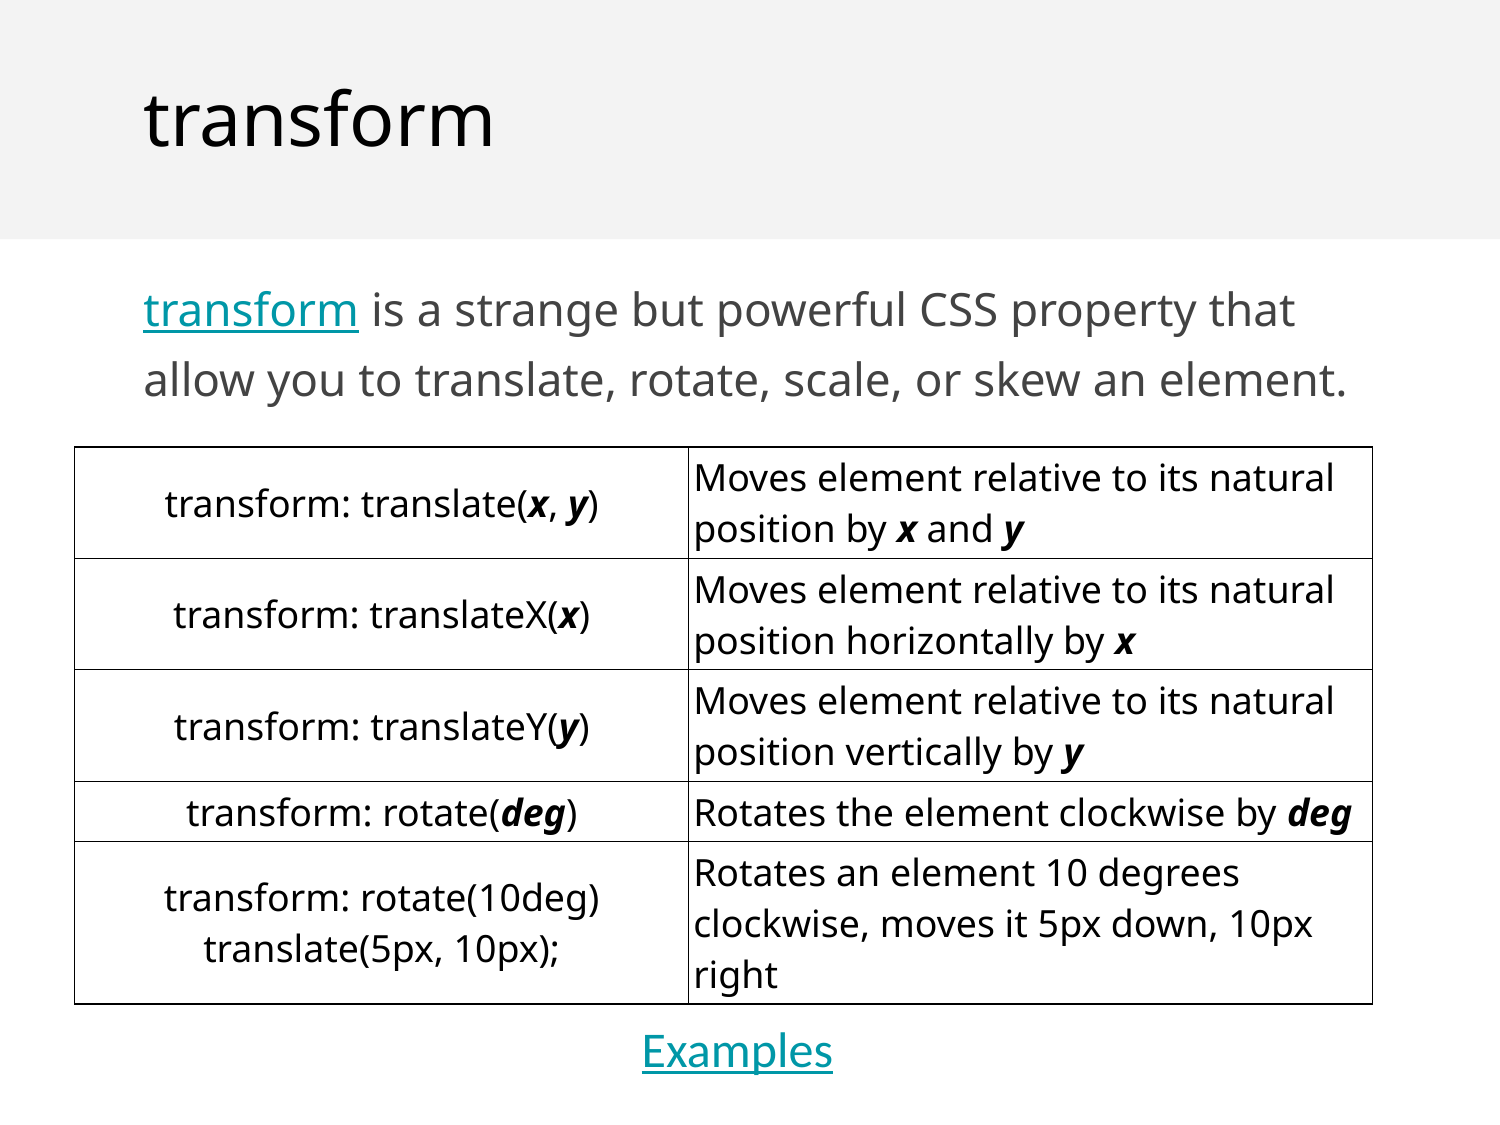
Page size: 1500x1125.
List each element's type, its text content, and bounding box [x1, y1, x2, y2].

table_header Moves element relative to its natural position by x and y [689, 448, 1372, 558]
list transform is a strange but powerful CSS property that allow you to translate, rotate, scale, or skew an element. [128, 255, 1372, 441]
table_header transform: translate(x, y) [75, 448, 688, 558]
table_cell transform: translateY(y) [75, 670, 688, 781]
table_cell Rotates an element 10 degrees clockwise, moves it 5px down, 10px right [689, 842, 1372, 1003]
table_cell transform: rotate(deg) [75, 782, 688, 841]
table_cell Rotates the element clockwise by deg [689, 782, 1372, 841]
table_cell transform: translateX(x) [75, 559, 688, 669]
table_cell transform: rotate(10deg) translate(5px, 10px); [75, 842, 688, 1003]
table_cell Moves element relative to its natural position horizontally by x [689, 559, 1372, 669]
list Examples [115, 993, 1360, 1125]
table_cell Moves element relative to its natural position vertically by y [689, 670, 1372, 781]
title transform [128, 56, 1372, 183]
